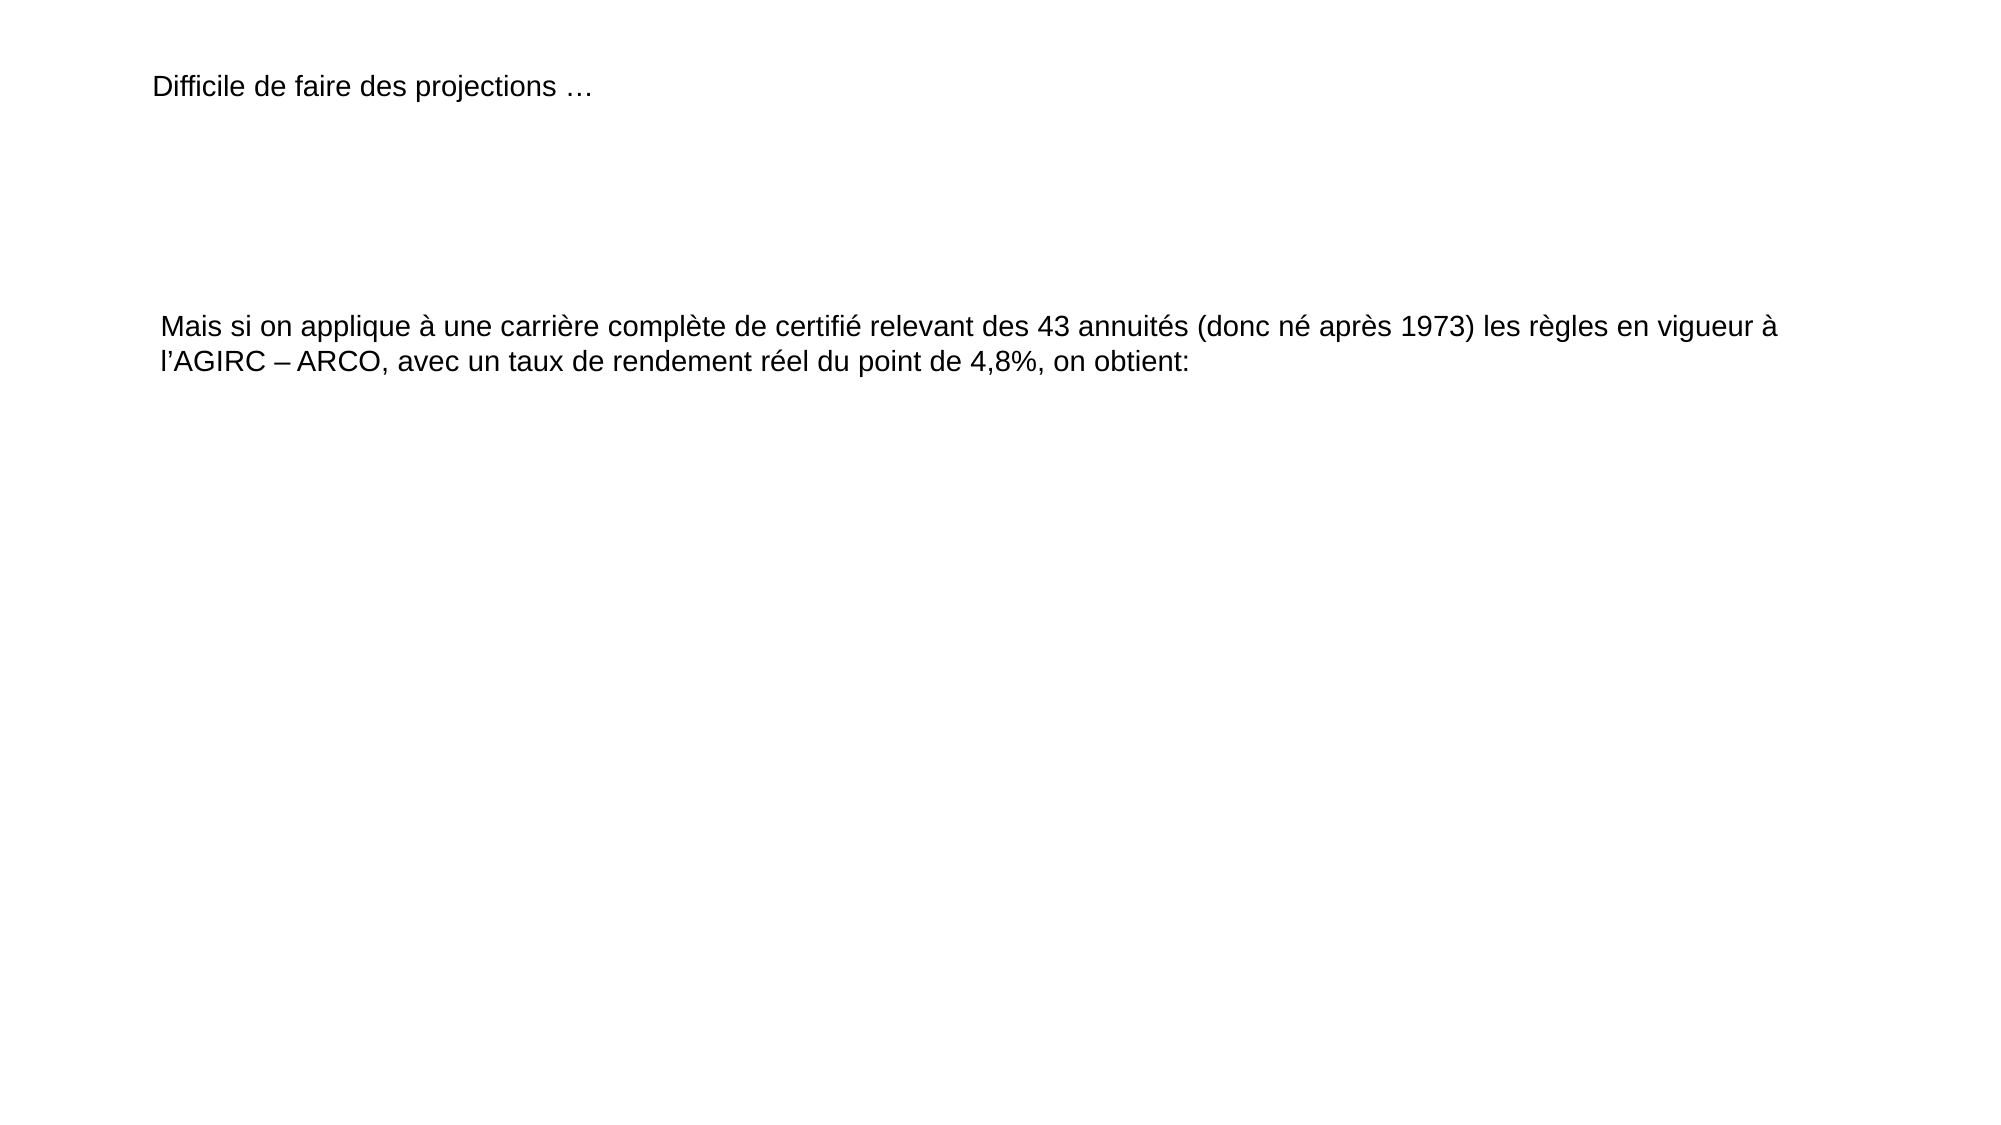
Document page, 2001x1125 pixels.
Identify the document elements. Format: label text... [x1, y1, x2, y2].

list Mais si on applique à une carrière complète de certifié relevant des 43 annuités (donc né après 1973) les règles en vigueur à l’AGIRC – ARCO, avec un taux de rendement réel du point de 4,8%, on obtient: [137, 299, 1863, 1014]
title Difficile de faire des projections … [137, 59, 1863, 278]
